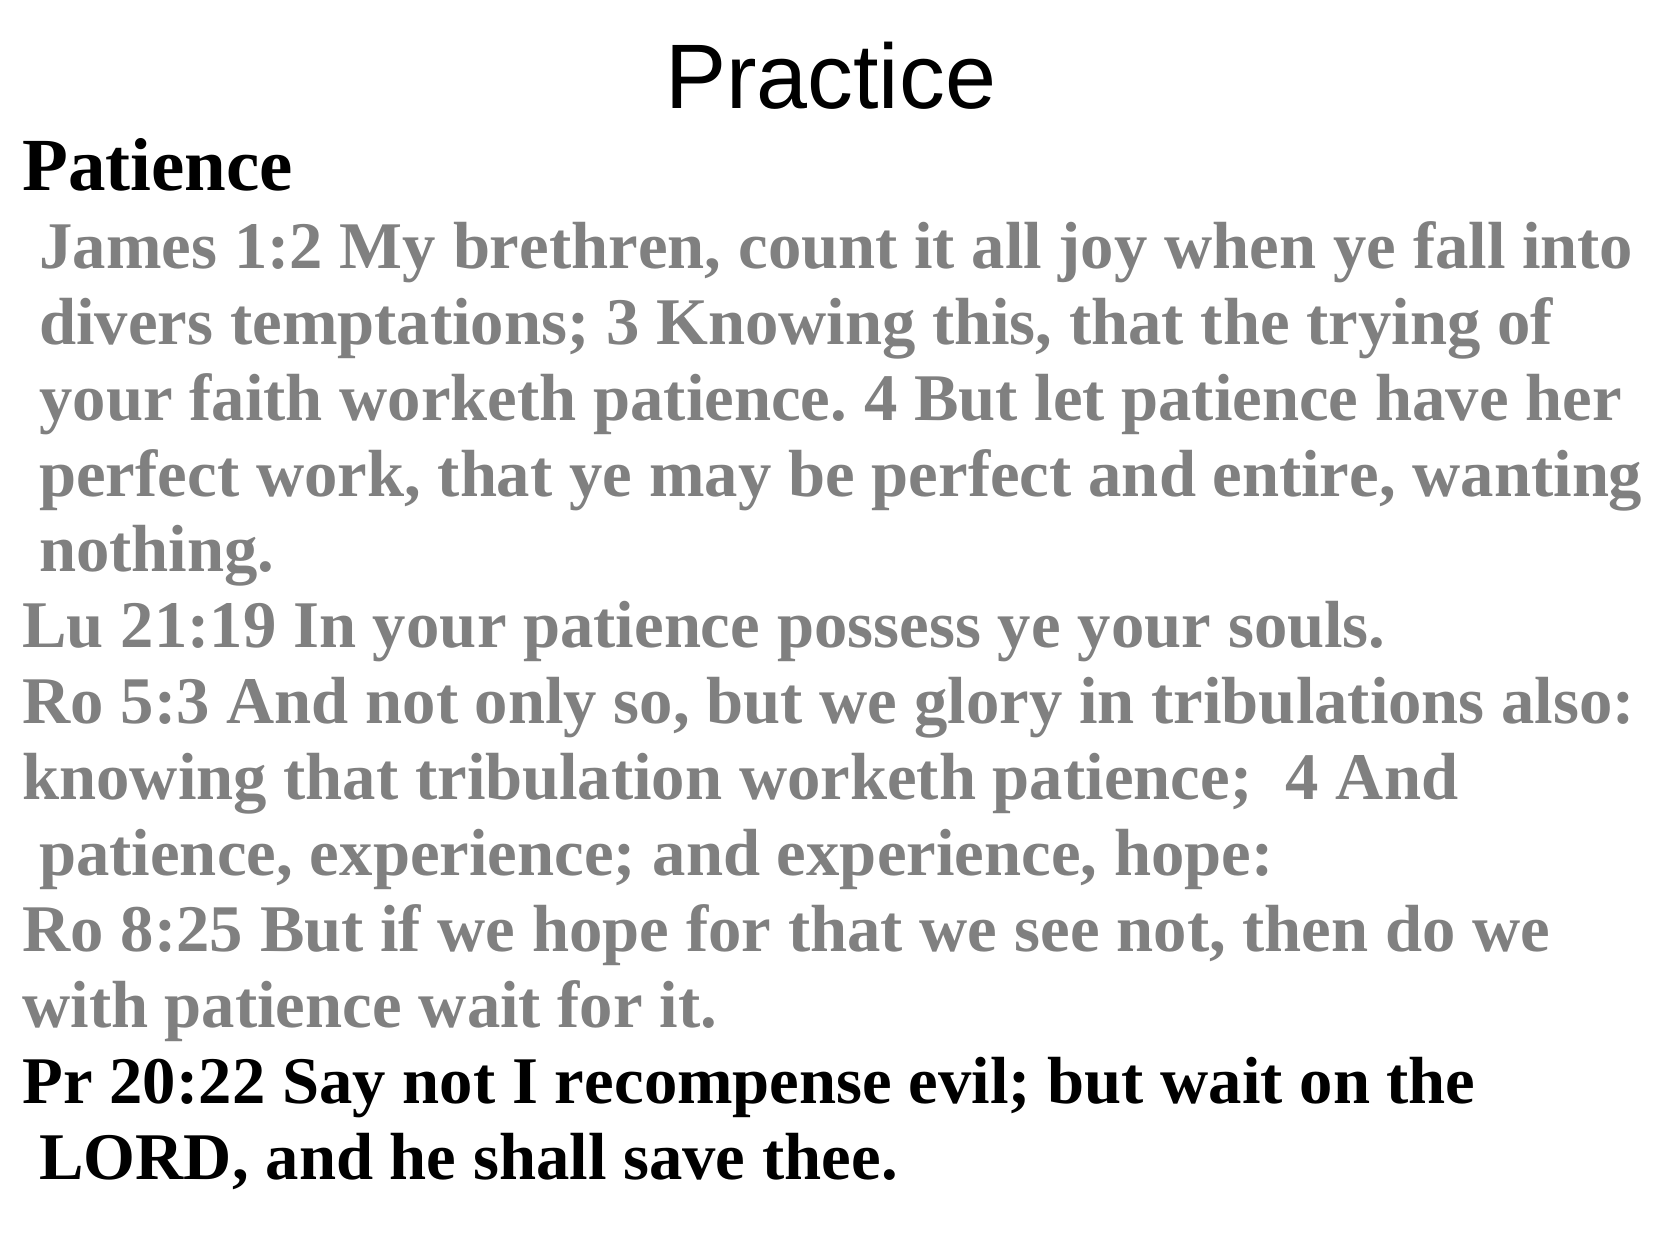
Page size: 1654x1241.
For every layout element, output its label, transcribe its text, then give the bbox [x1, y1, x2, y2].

subtitle Patience James 1:2 My brethren, count it all joy when ye fall into divers temptations; 3 Knowing this, that the trying of your faith worketh patience. 4 But let patience have her perfect work, that ye may be perfect and entire, wanting nothing. Lu 21:19 In your patience possess ye your souls. Ro 5:3 And not only so, but we glory in tribulations also: knowing that tribulation worketh patience; 4 And patience, experience; and experience, hope: Ro 8:25 But if we hope for that we see not, then do we with patience wait for it. Pr 20:22 Say not I recompense evil; but wait on the LORD, and he shall save thee. [19, 55, 1654, 1241]
title Practice [86, 0, 1575, 55]
